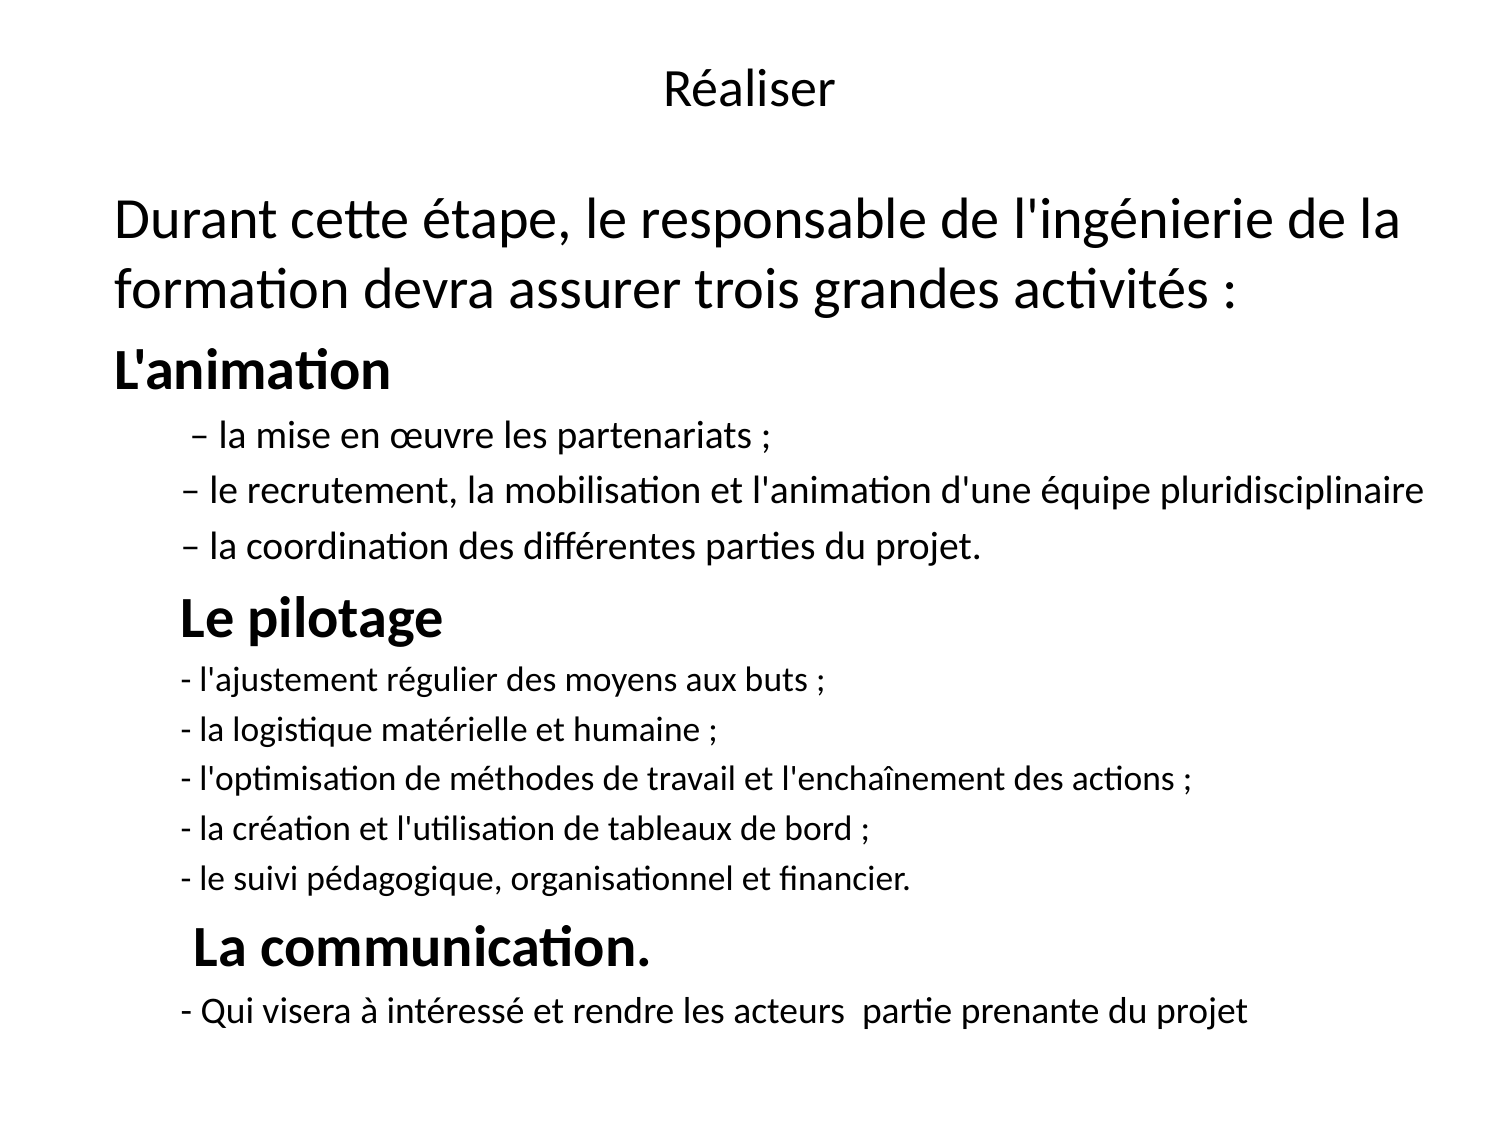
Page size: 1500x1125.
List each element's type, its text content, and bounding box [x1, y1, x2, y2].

list Durant cette étape, le responsable de l'ingénierie de la formation devra assurer trois grandes activités : L'animation – la mise en œuvre les partenariats ; – le recrutement, la mobilisation et l'animation d'une équipe pluridisciplinaire – la coordination des différentes parties du projet. Le pilotage - l'ajustement régulier des moyens aux buts ; - la logistique matérielle et humaine ; - l'optimisation de méthodes de travail et l'enchaînement des actions ; - la création et l'utilisation de tableaux de bord ; - le suivi pédagogique, organisationnel et financier. La communication. - Qui visera à intéressé et rendre les acteurs partie prenante du projet [100, 172, 1451, 1059]
title Réaliser [75, 45, 1425, 126]
